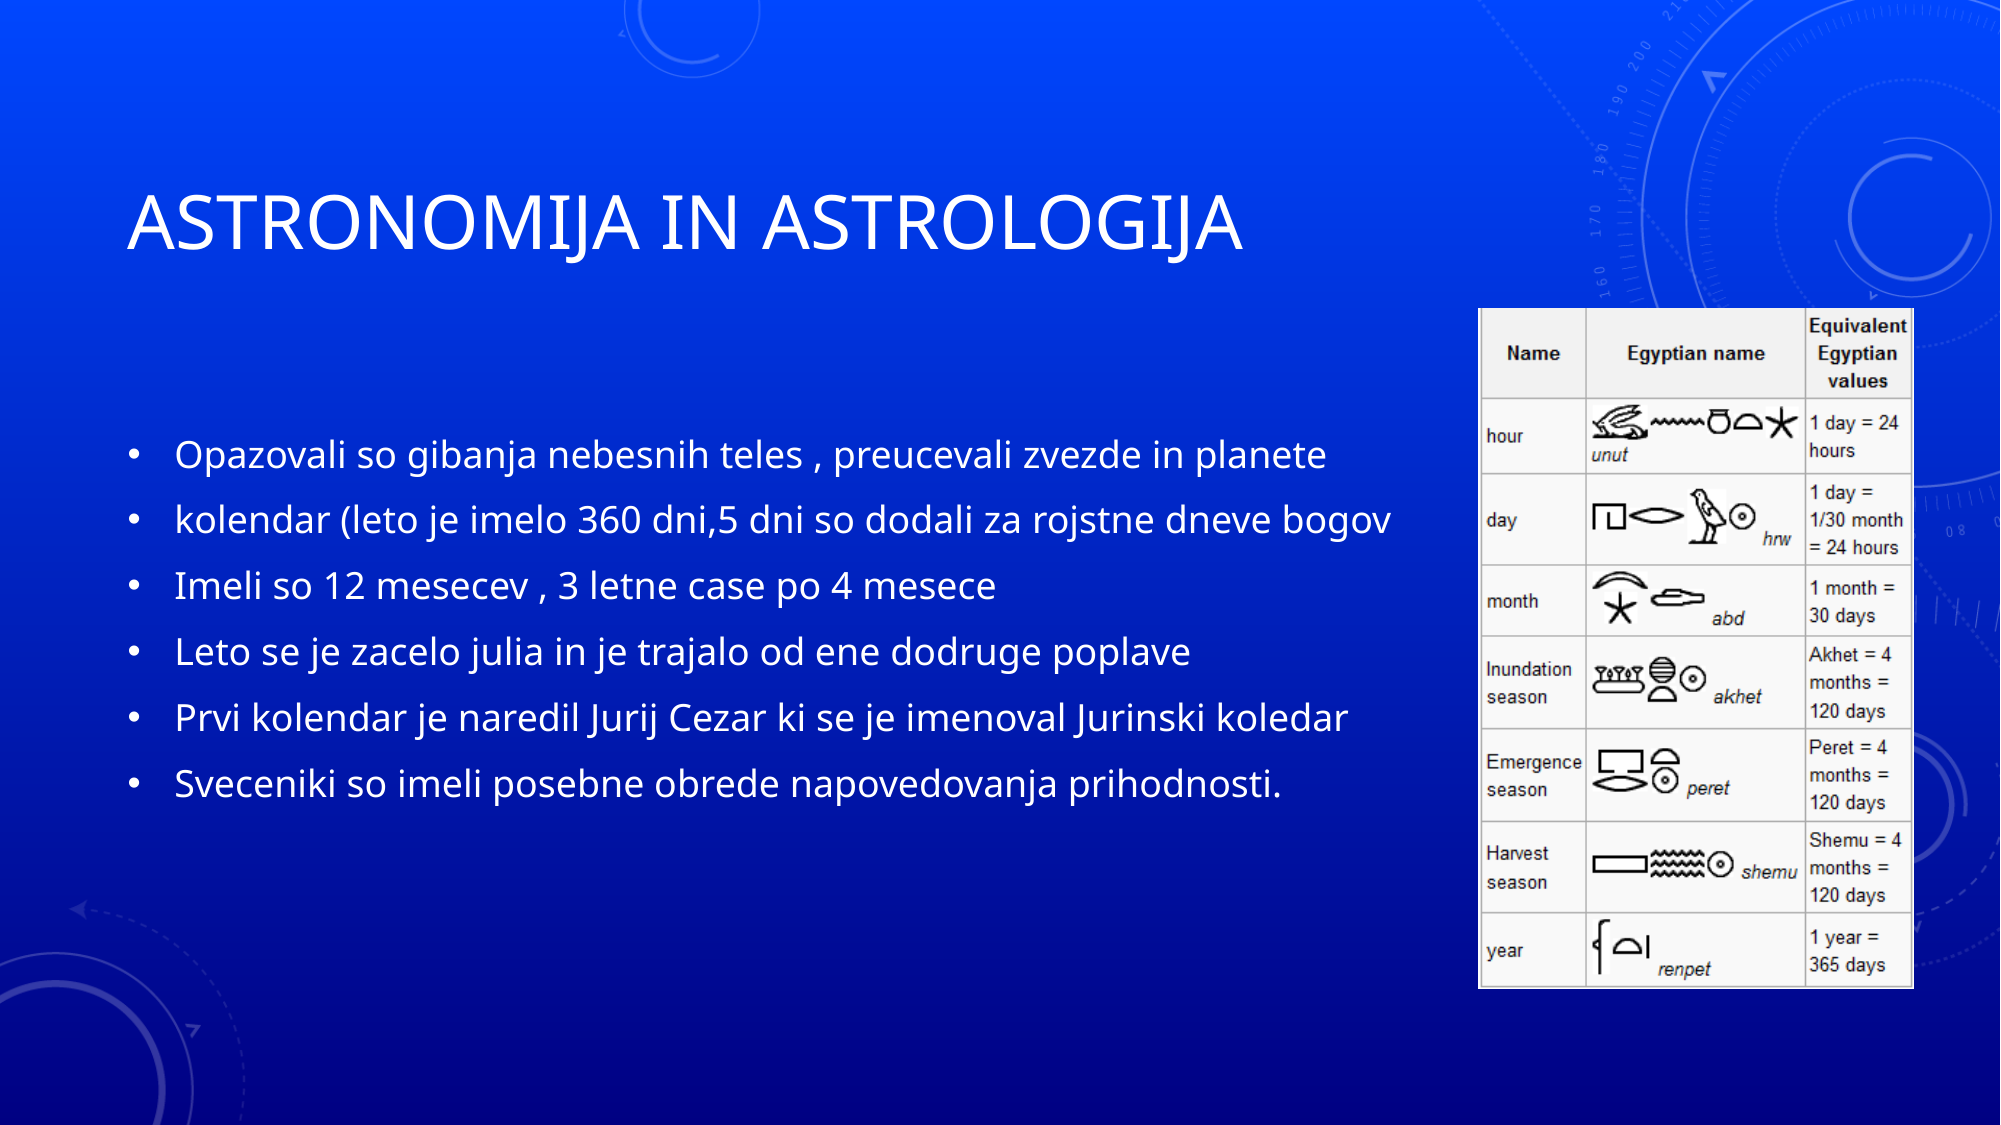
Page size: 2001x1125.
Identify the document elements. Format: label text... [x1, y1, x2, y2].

picture [0, 0, 2000, 1125]
title Astronomija in astrologija [112, 99, 1775, 339]
list Opazovali so gibanja nebesnih teles , preucevali zvezde in planete kolendar (leto je imelo 360 dni,5 dni so dodali za rojstne dneve bogov Imeli so 12 mesecev , 3 letne case po 4 mesece Leto se je zacelo julia in je trajalo od ene dodruge poplave Prvi kolendar je naredil Jurij Cezar ki se je imenoval Jurinski koledar Sveceniki so imeli posebne obrede napovedovanja prihodnosti. [112, 351, 1478, 950]
